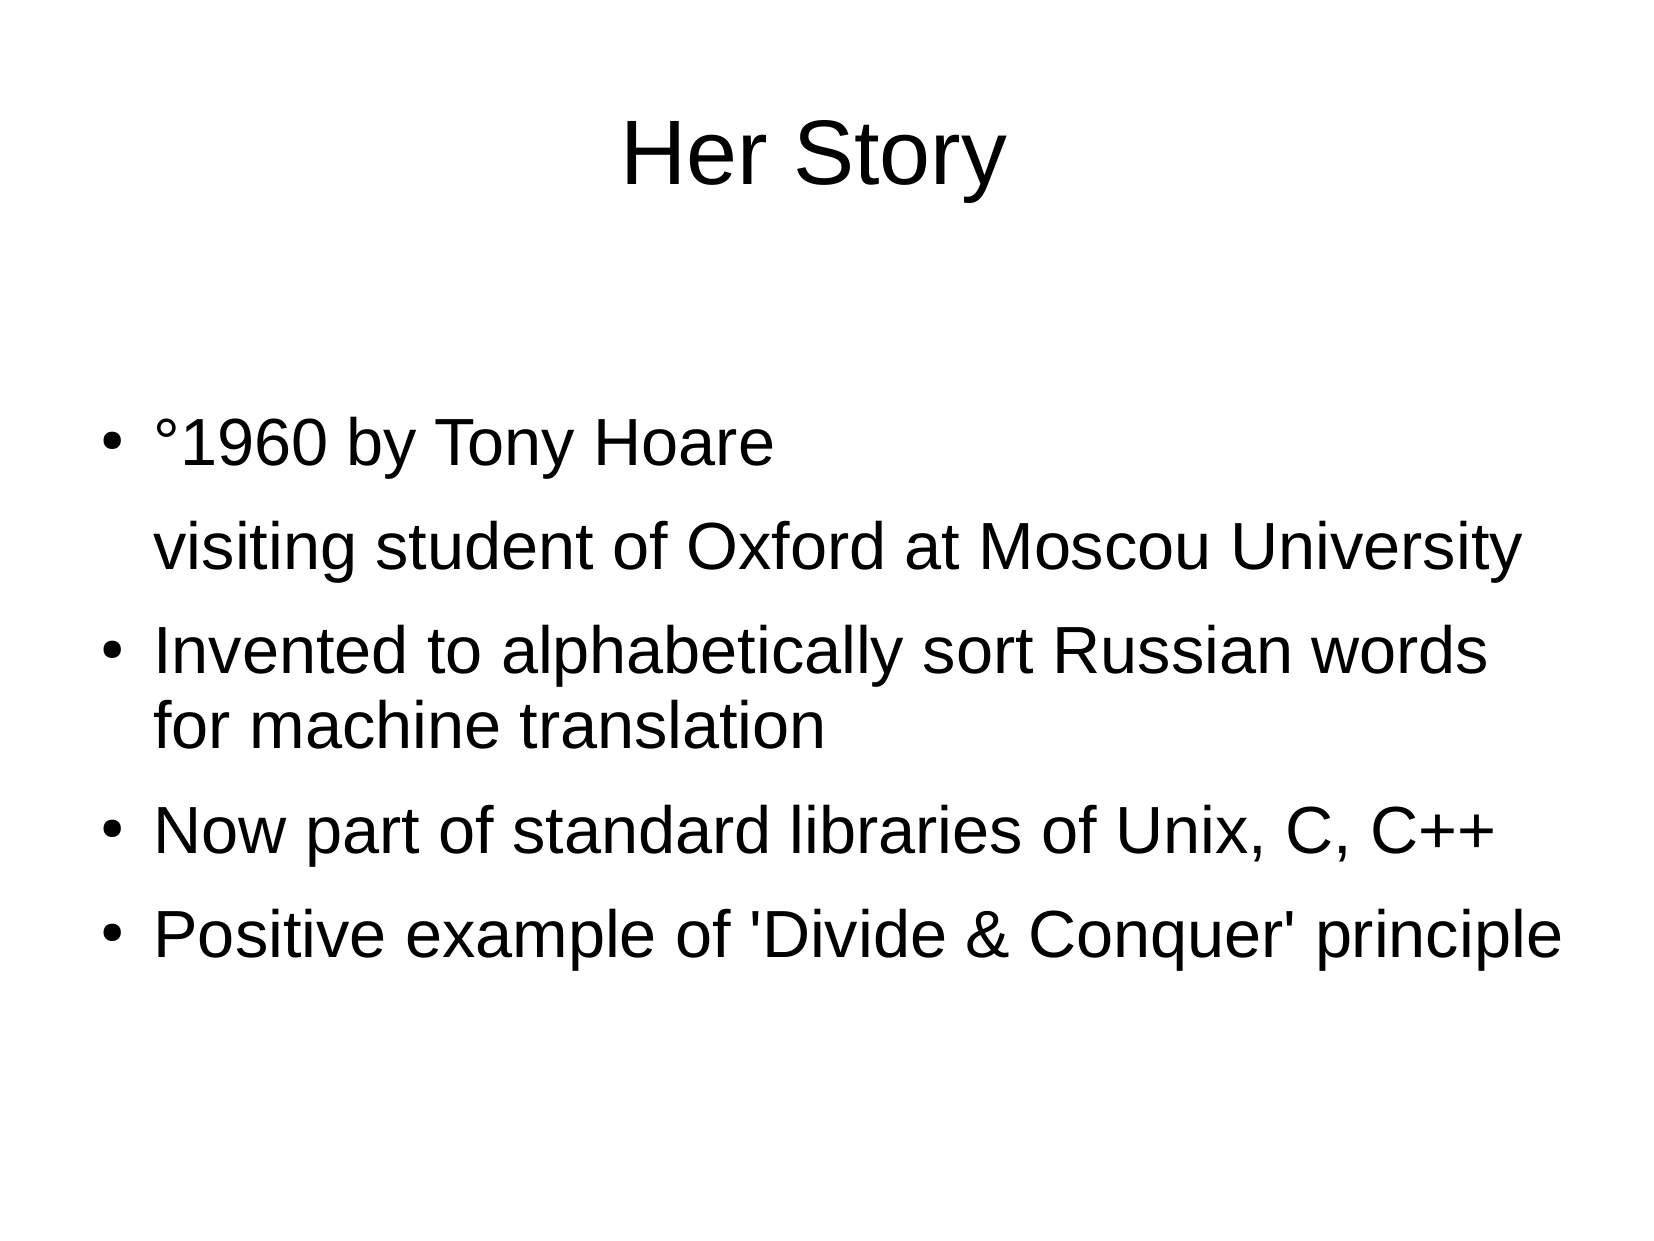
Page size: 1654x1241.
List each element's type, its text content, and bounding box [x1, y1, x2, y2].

list °1960 by Tony Hoare visiting student of Oxford at Moscou University Invented to alphabetically sort Russian words for machine translation Now part of standard libraries of Unix, C, C++ Positive example of 'Divide & Conquer' principle [82, 405, 1571, 1125]
title Her Story [82, 49, 1571, 257]
